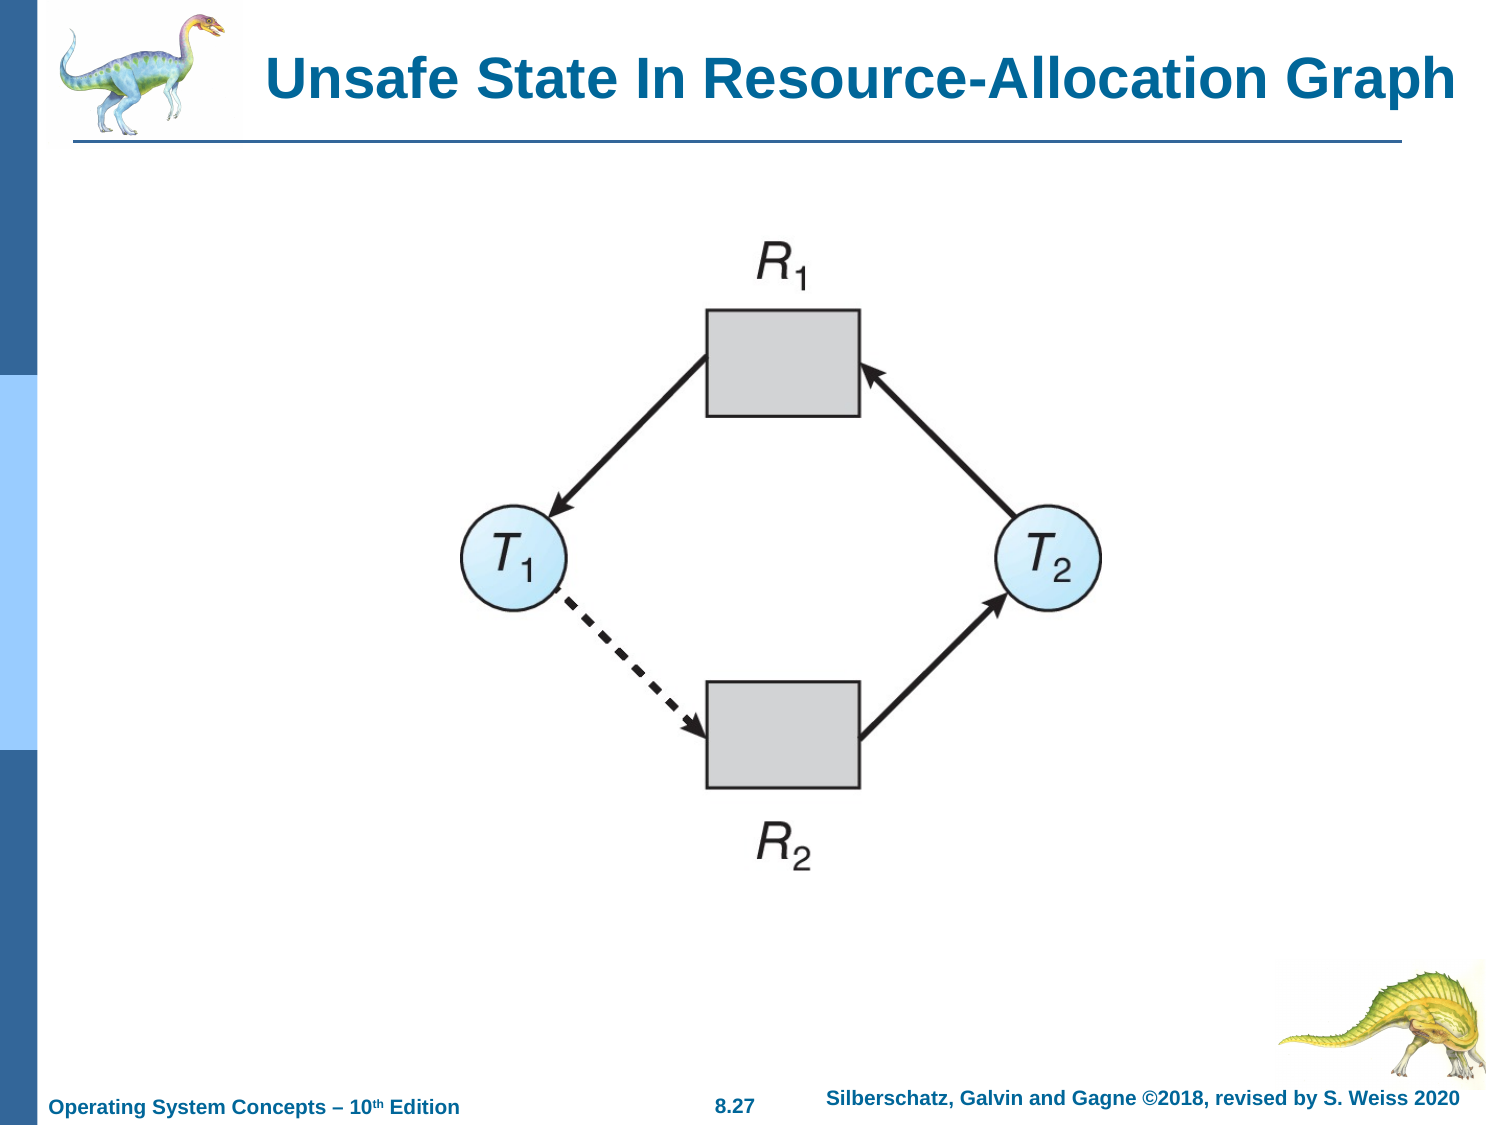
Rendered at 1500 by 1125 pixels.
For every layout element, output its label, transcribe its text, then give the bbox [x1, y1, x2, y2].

picture [460, 235, 1102, 882]
picture [1275, 959, 1486, 1095]
title Unsafe State In Resource-Allocation Graph [185, 42, 1500, 118]
picture [46, 0, 243, 149]
